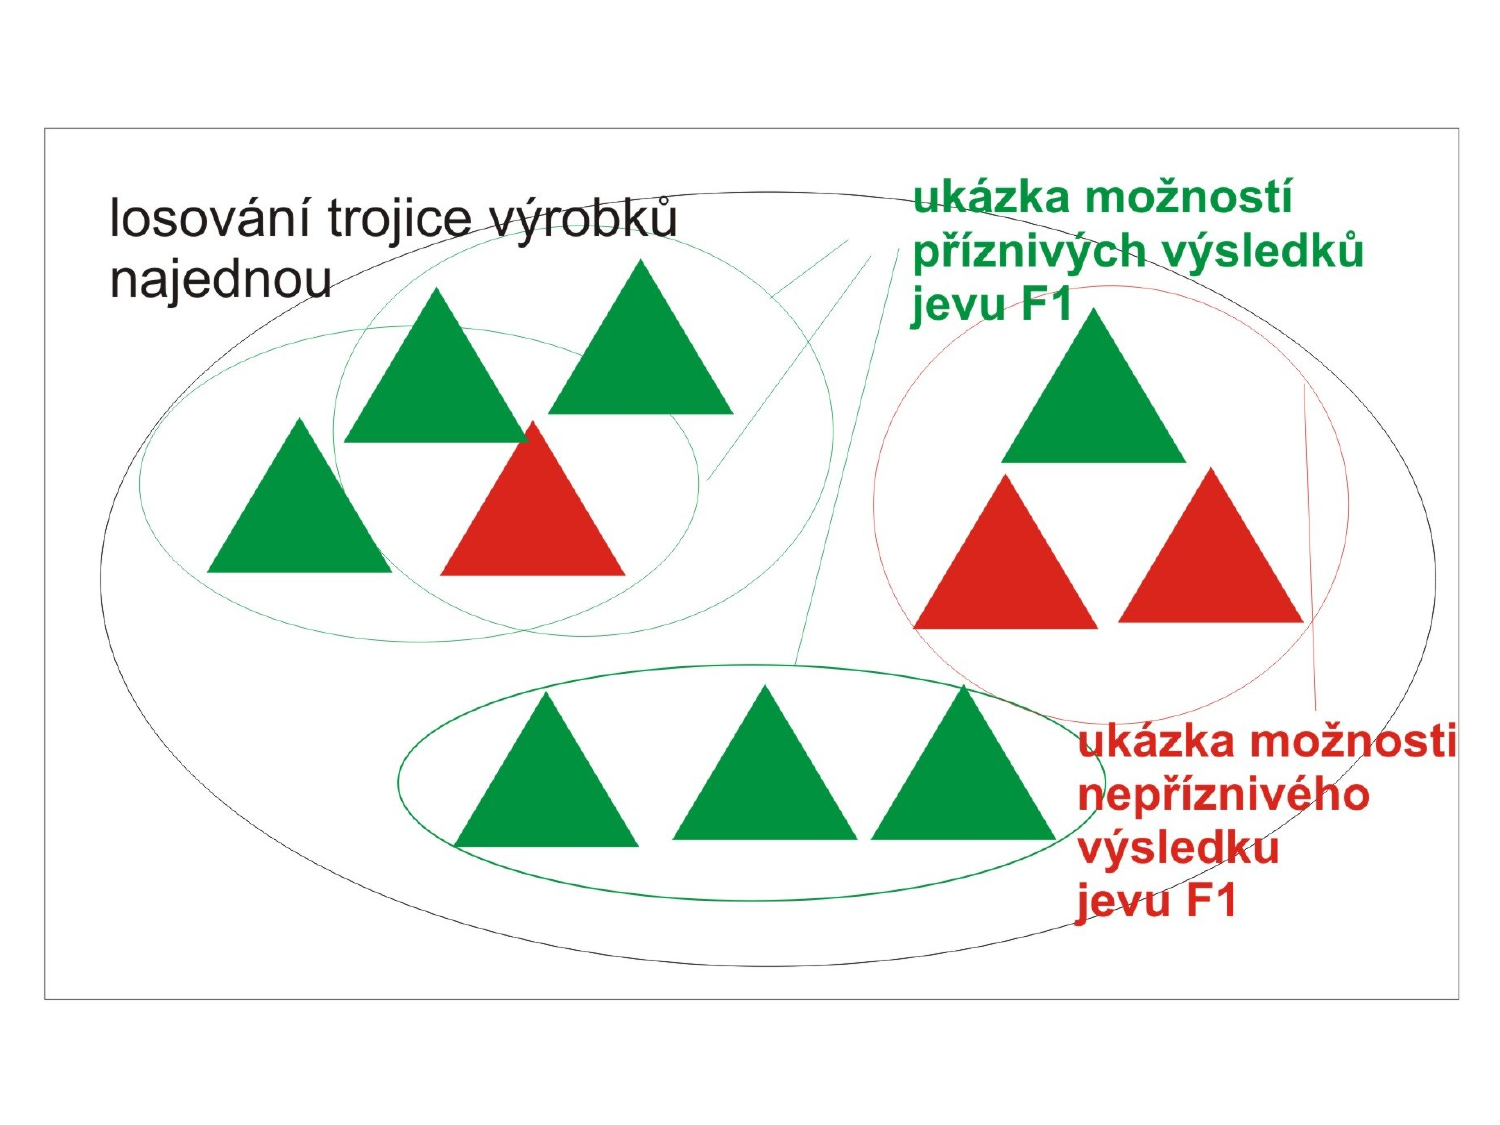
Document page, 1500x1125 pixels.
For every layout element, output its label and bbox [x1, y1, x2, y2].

picture [37, 112, 1463, 1056]
